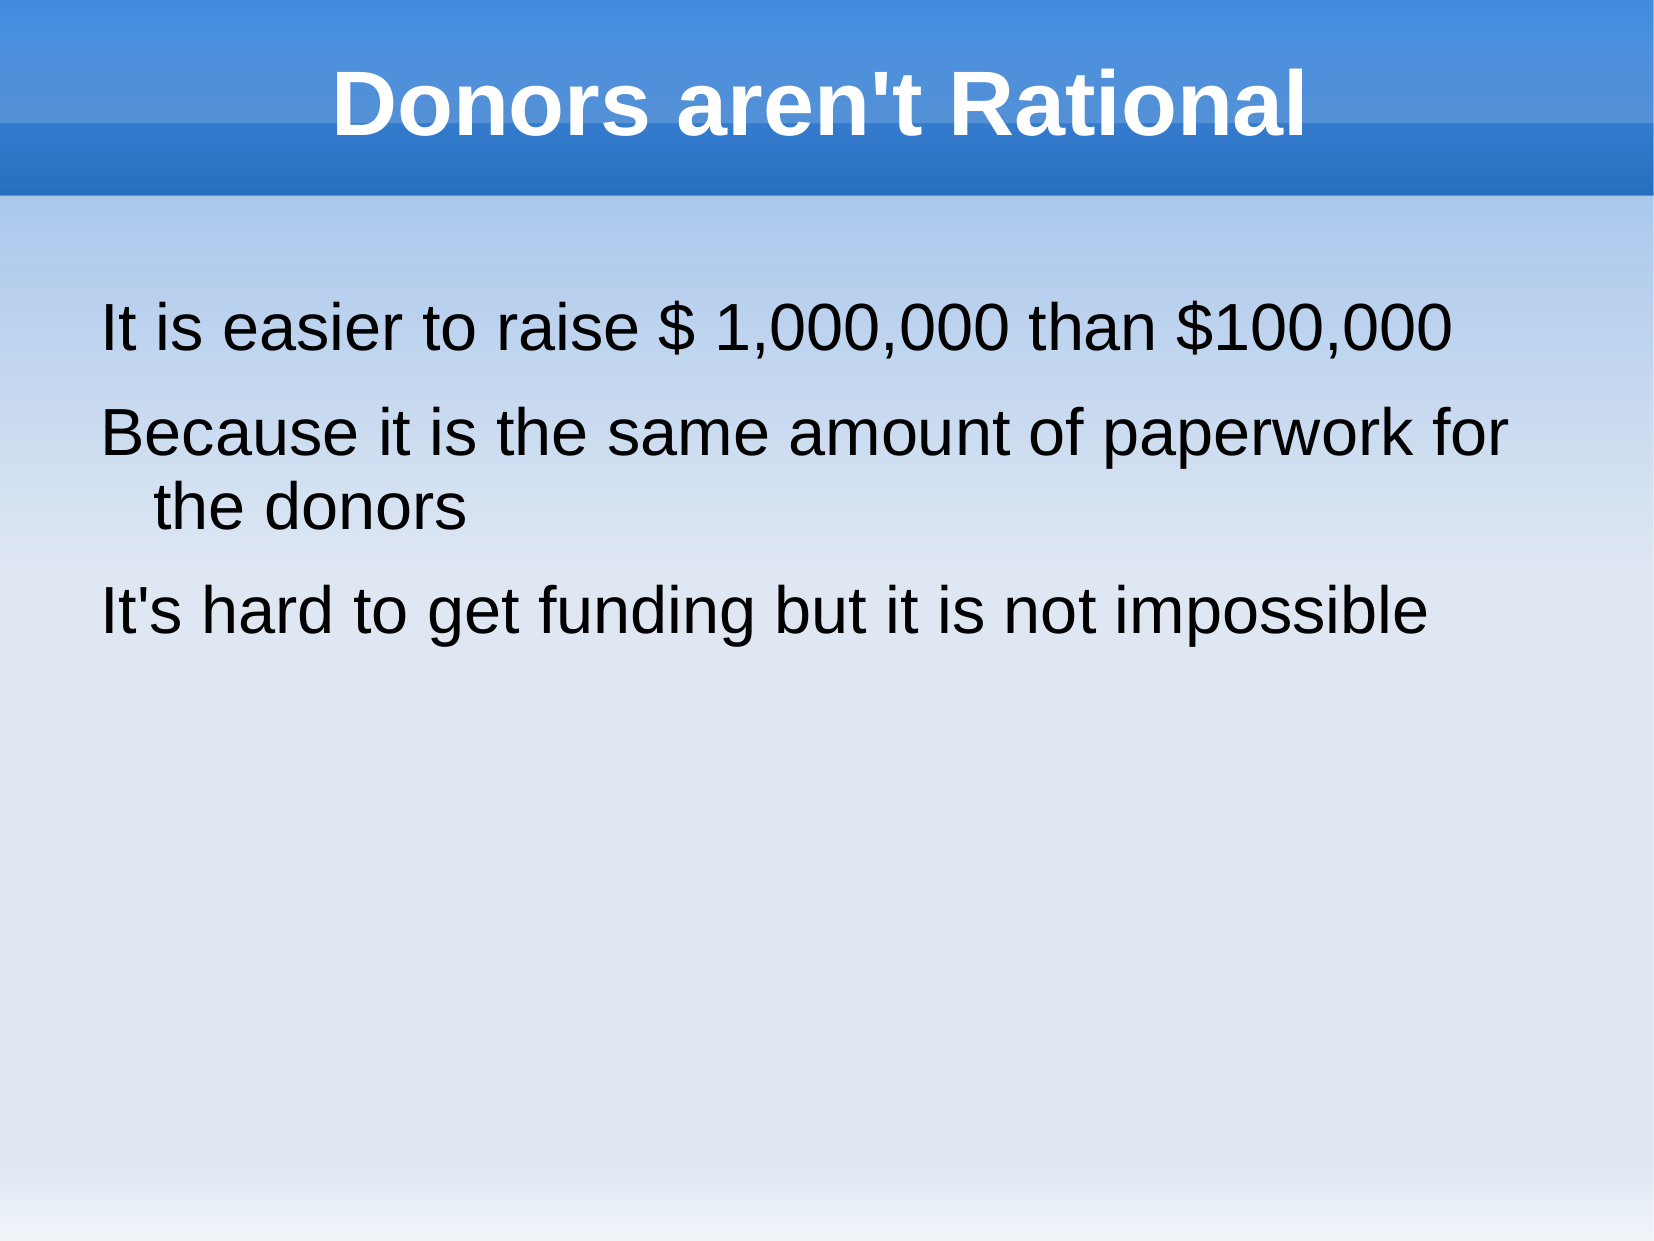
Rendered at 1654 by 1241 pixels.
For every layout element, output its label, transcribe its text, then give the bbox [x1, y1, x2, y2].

picture [0, 0, 1654, 1241]
list It is easier to raise $ 1,000,000 than $100,000 Because it is the same amount of paperwork for the donors It's hard to get funding but it is not impossible [82, 290, 1571, 1094]
title Donors aren't Rational [76, 7, 1565, 200]
